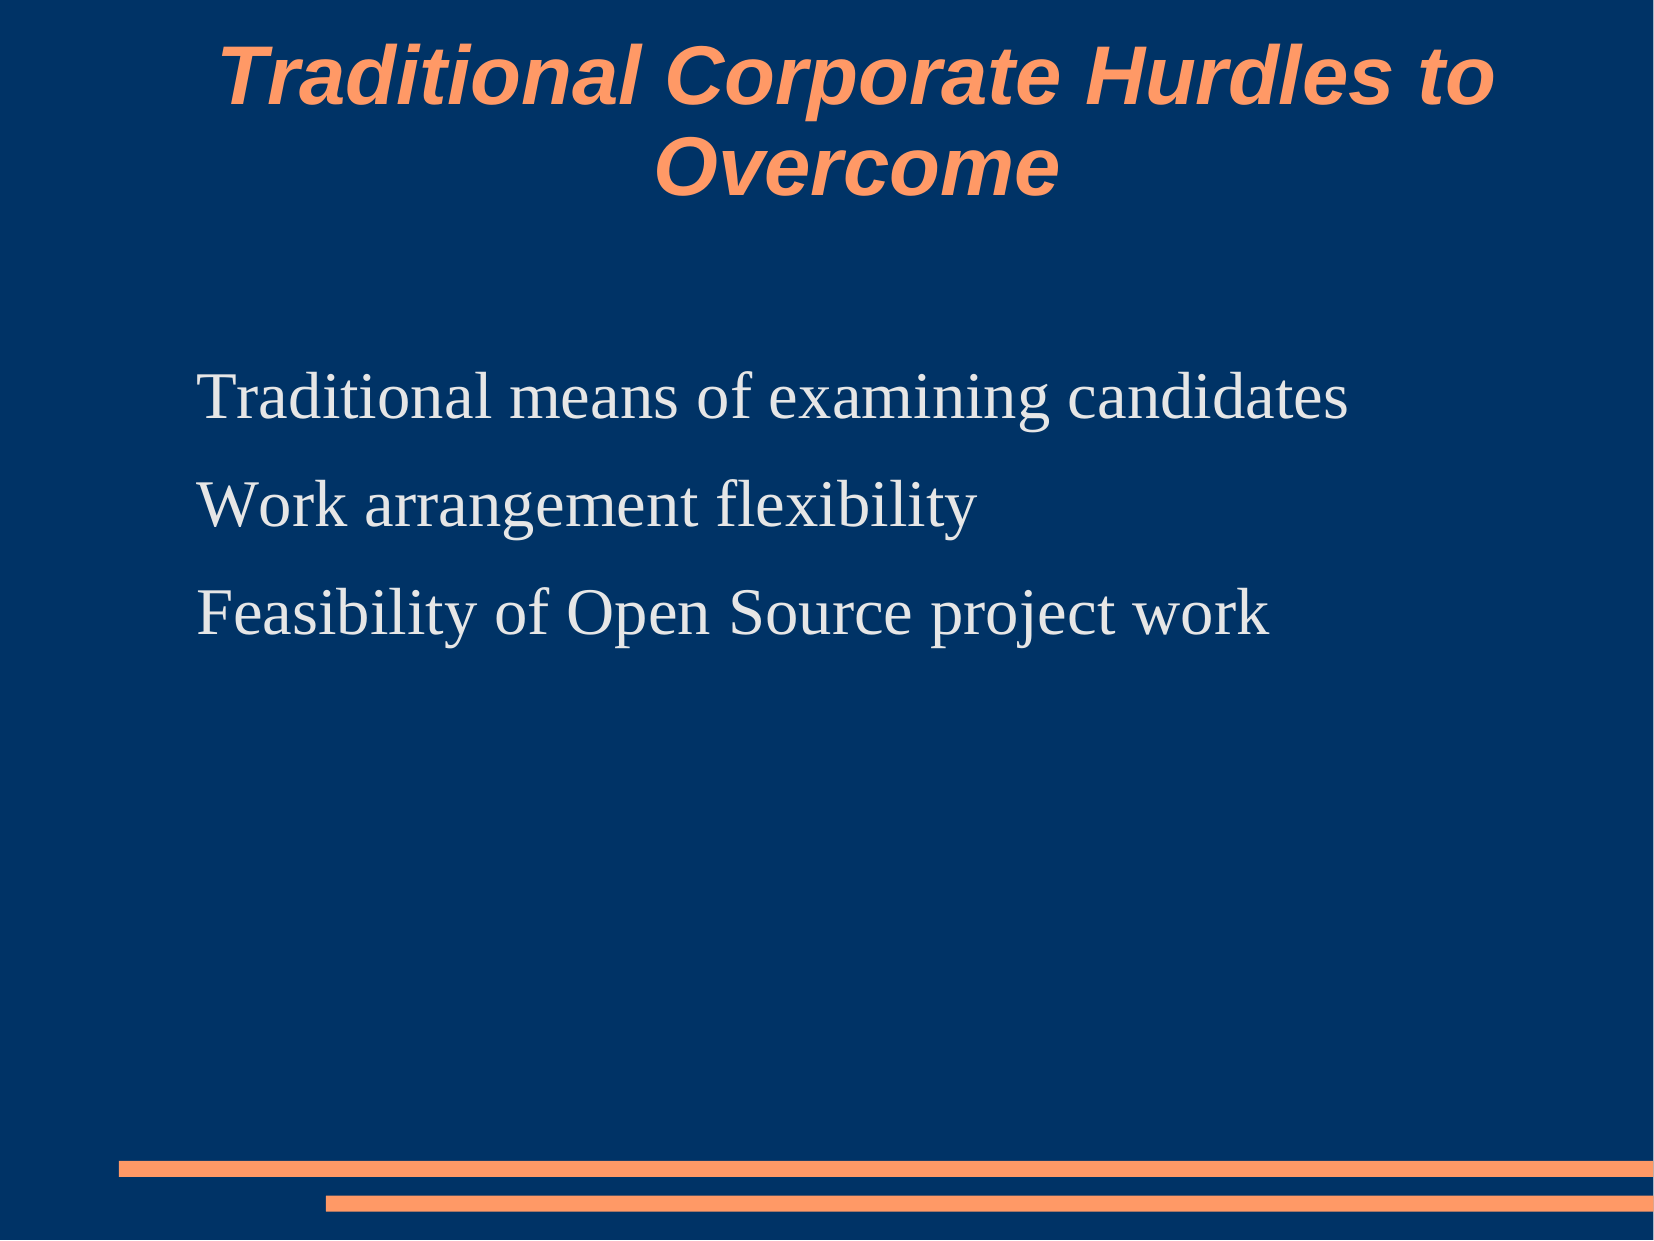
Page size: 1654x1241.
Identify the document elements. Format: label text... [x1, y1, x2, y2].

title Traditional Corporate Hurdles to Overcome [121, 11, 1534, 235]
list Traditional means of examining candidates Work arrangement flexibility Feasibility of Open Source project work [178, 360, 1570, 1147]
